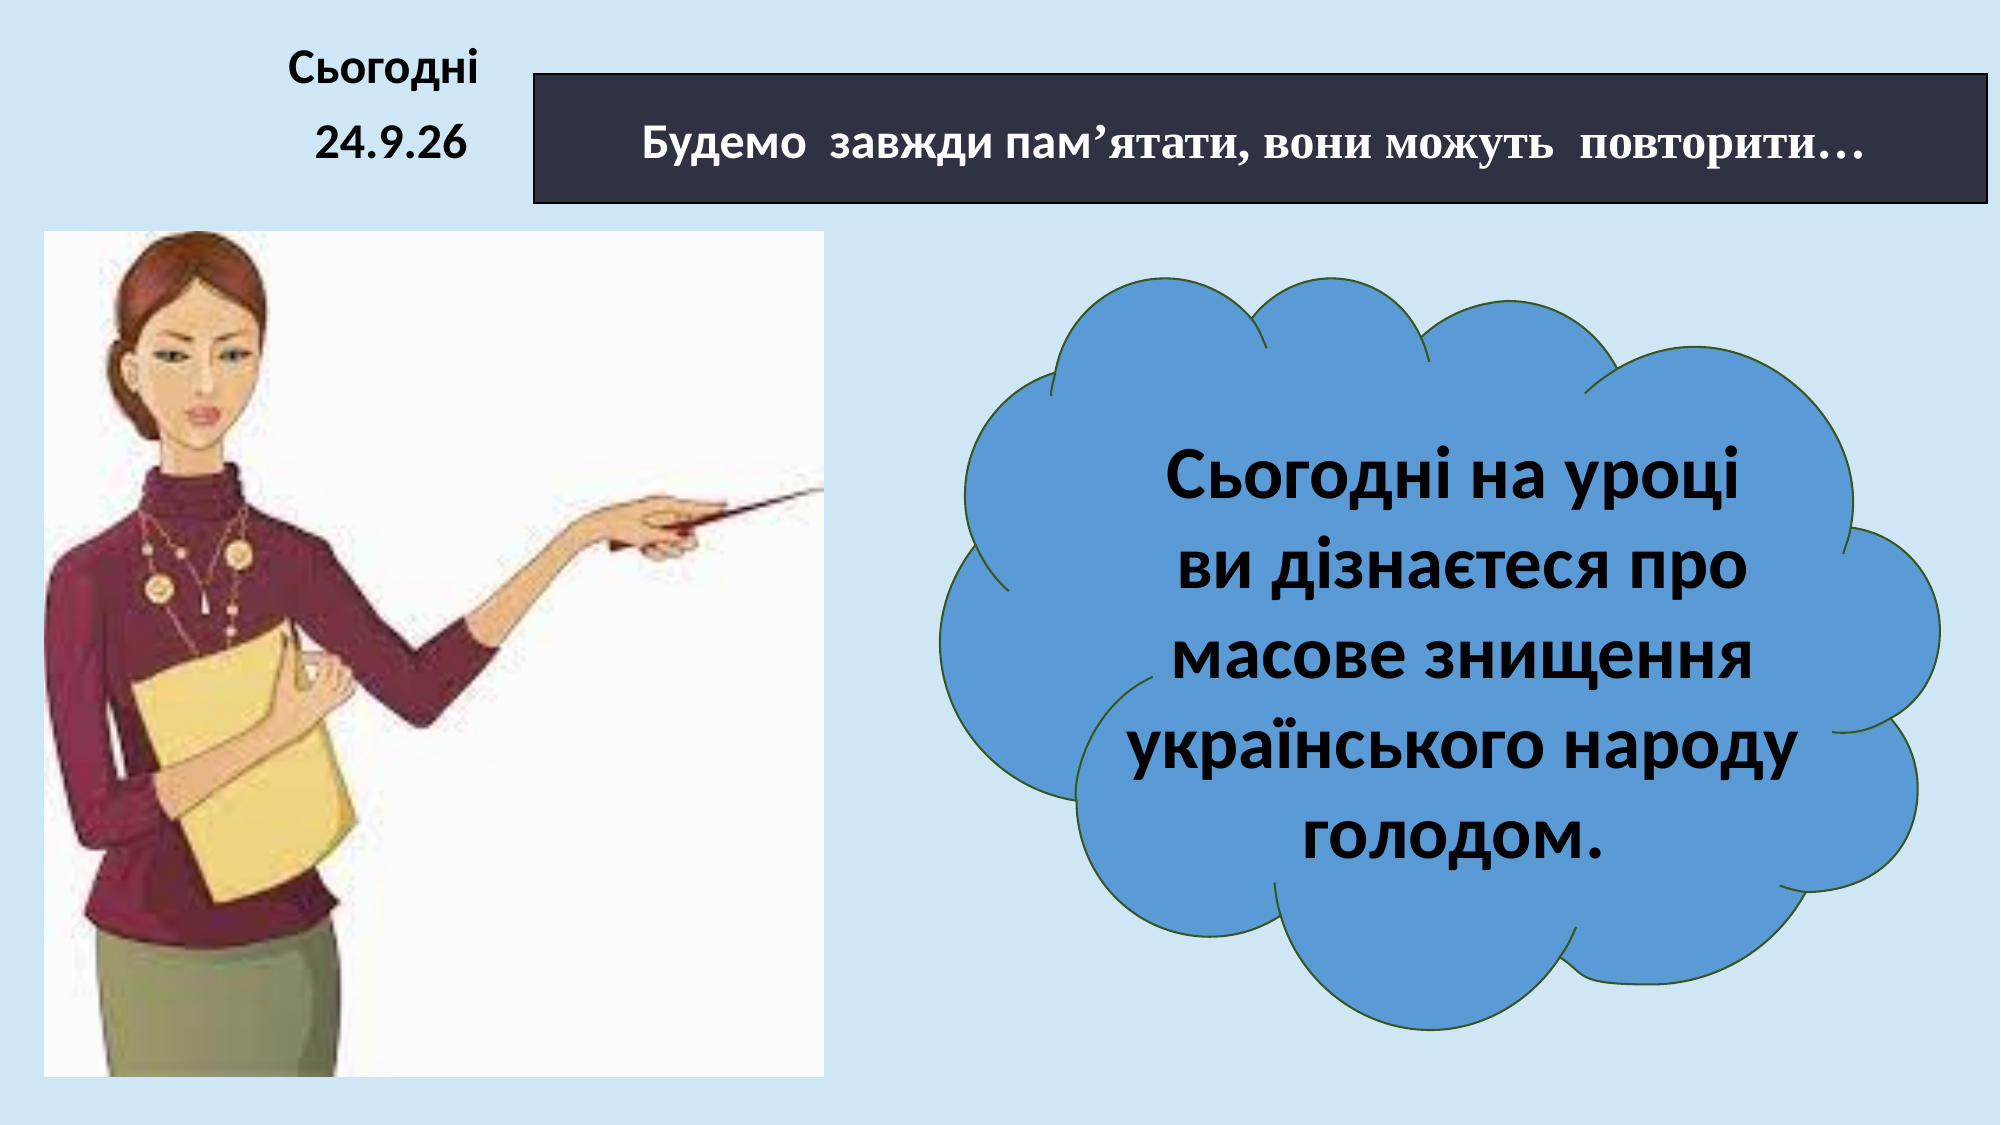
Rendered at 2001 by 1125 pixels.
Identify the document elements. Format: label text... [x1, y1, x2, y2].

text_box Сьогодні [273, 26, 524, 101]
text_box [1578, 972, 1716, 985]
text_box 20.1.24 [261, 108, 521, 170]
text_box Сьогодні на уроці ви дізнаєтеся про масове знищення українського народу голодом. [1108, 416, 1818, 972]
text_box [939, 278, 1940, 892]
text_box [1310, 972, 1549, 1031]
picture [44, 231, 824, 1077]
text_box Будемо завжди пам’ятати, вони можуть повторити… [534, 74, 1987, 204]
